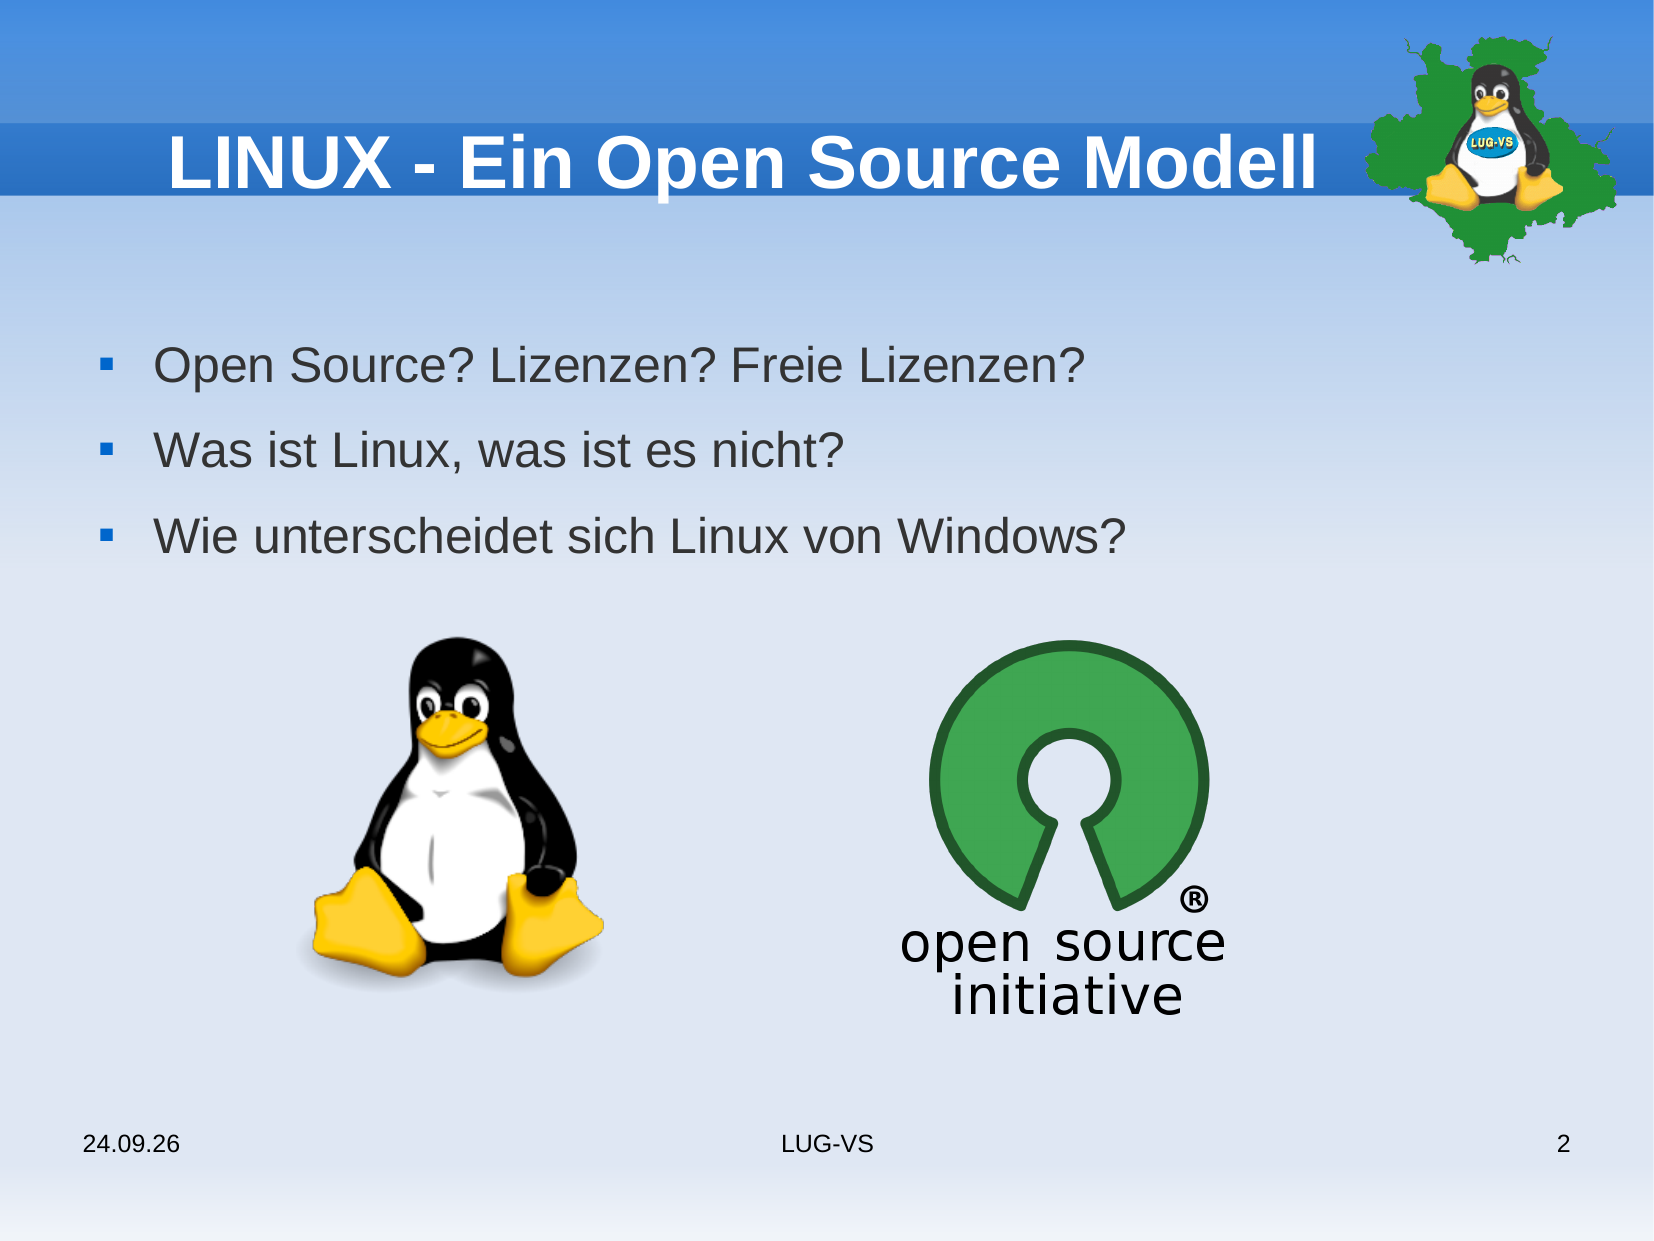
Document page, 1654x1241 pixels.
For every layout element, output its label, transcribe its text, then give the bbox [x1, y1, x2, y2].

title LINUX - Ein Open Source Modell [0, 59, 1489, 267]
picture [0, 0, 1654, 1241]
list Open Source? Lizenzen? Freie Lizenzen? Was ist Linux, was ist es nicht? Wie unterscheidet sich Linux von Windows? [82, 337, 1571, 1109]
